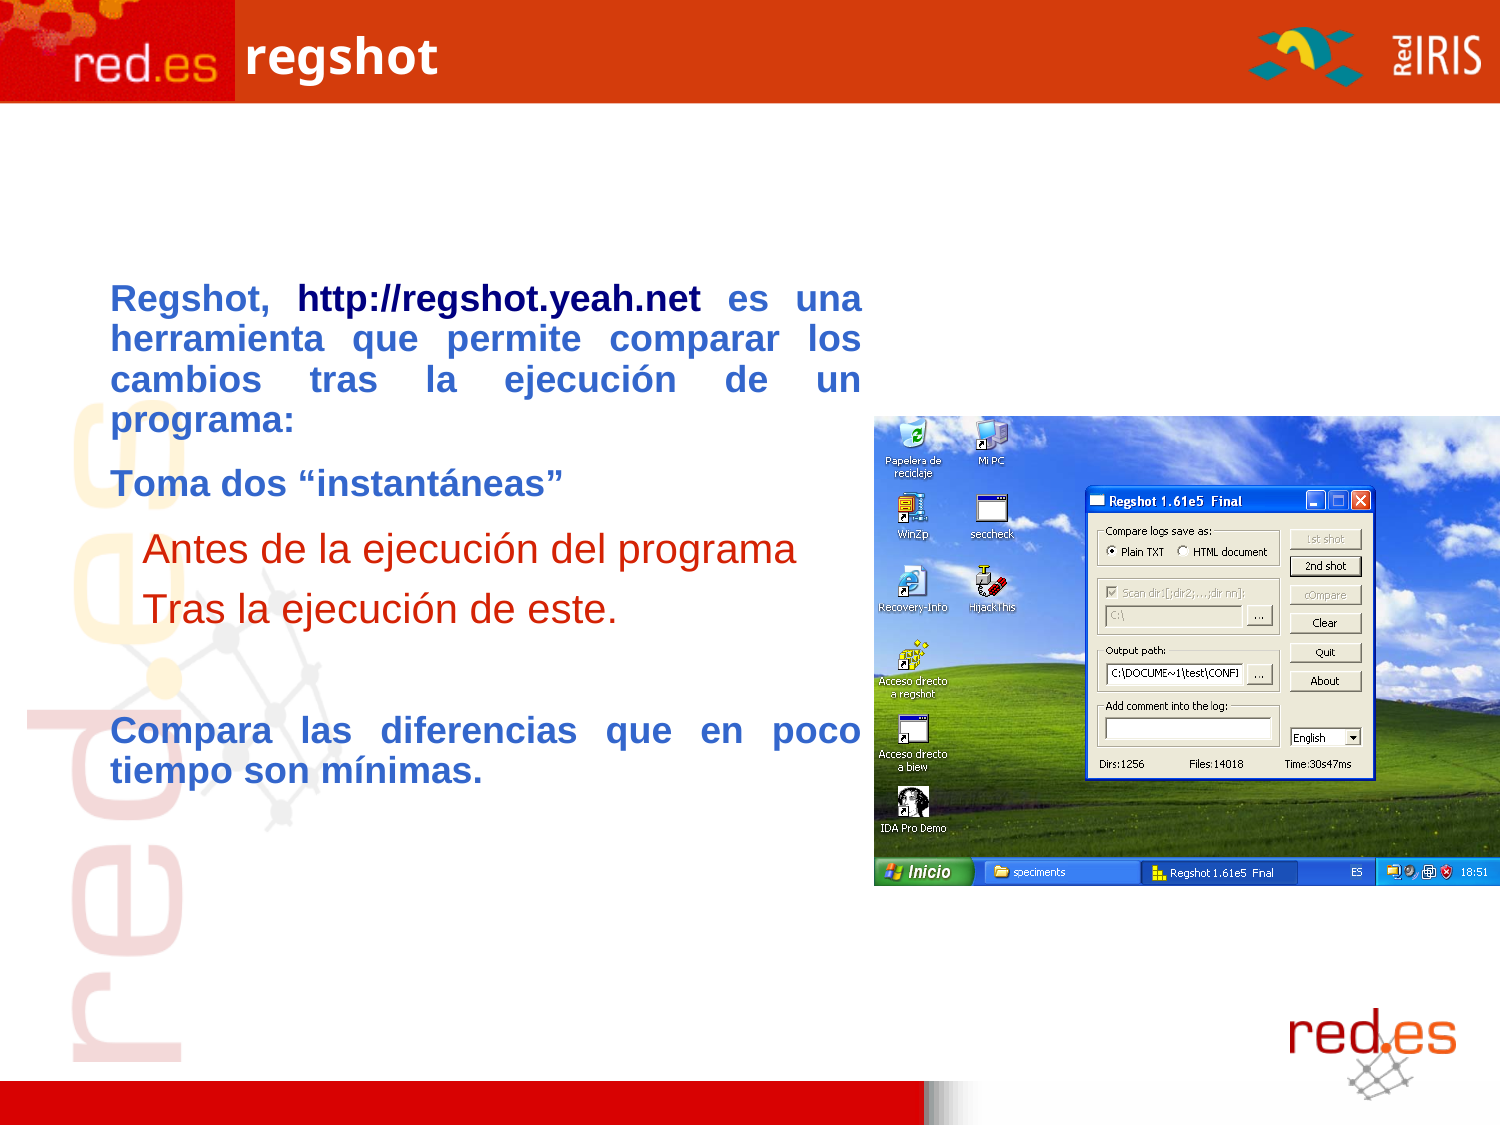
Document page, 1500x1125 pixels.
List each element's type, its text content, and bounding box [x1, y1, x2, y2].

picture [27, 400, 345, 1062]
picture [1412, 27, 1481, 87]
picture [874, 416, 1500, 886]
picture [0, 1008, 1500, 1125]
picture [0, 0, 235, 101]
title regshot [244, 0, 1412, 121]
list Regshot, http://regshot.yeah.net es una herramienta que permite comparar los cambios tras la ejecución de un programa: Toma dos “instantáneas” Antes de la ejecución del programa Tras la ejecución de este. Compara las diferencias que en poco tiempo son mínimas. [110, 279, 863, 989]
